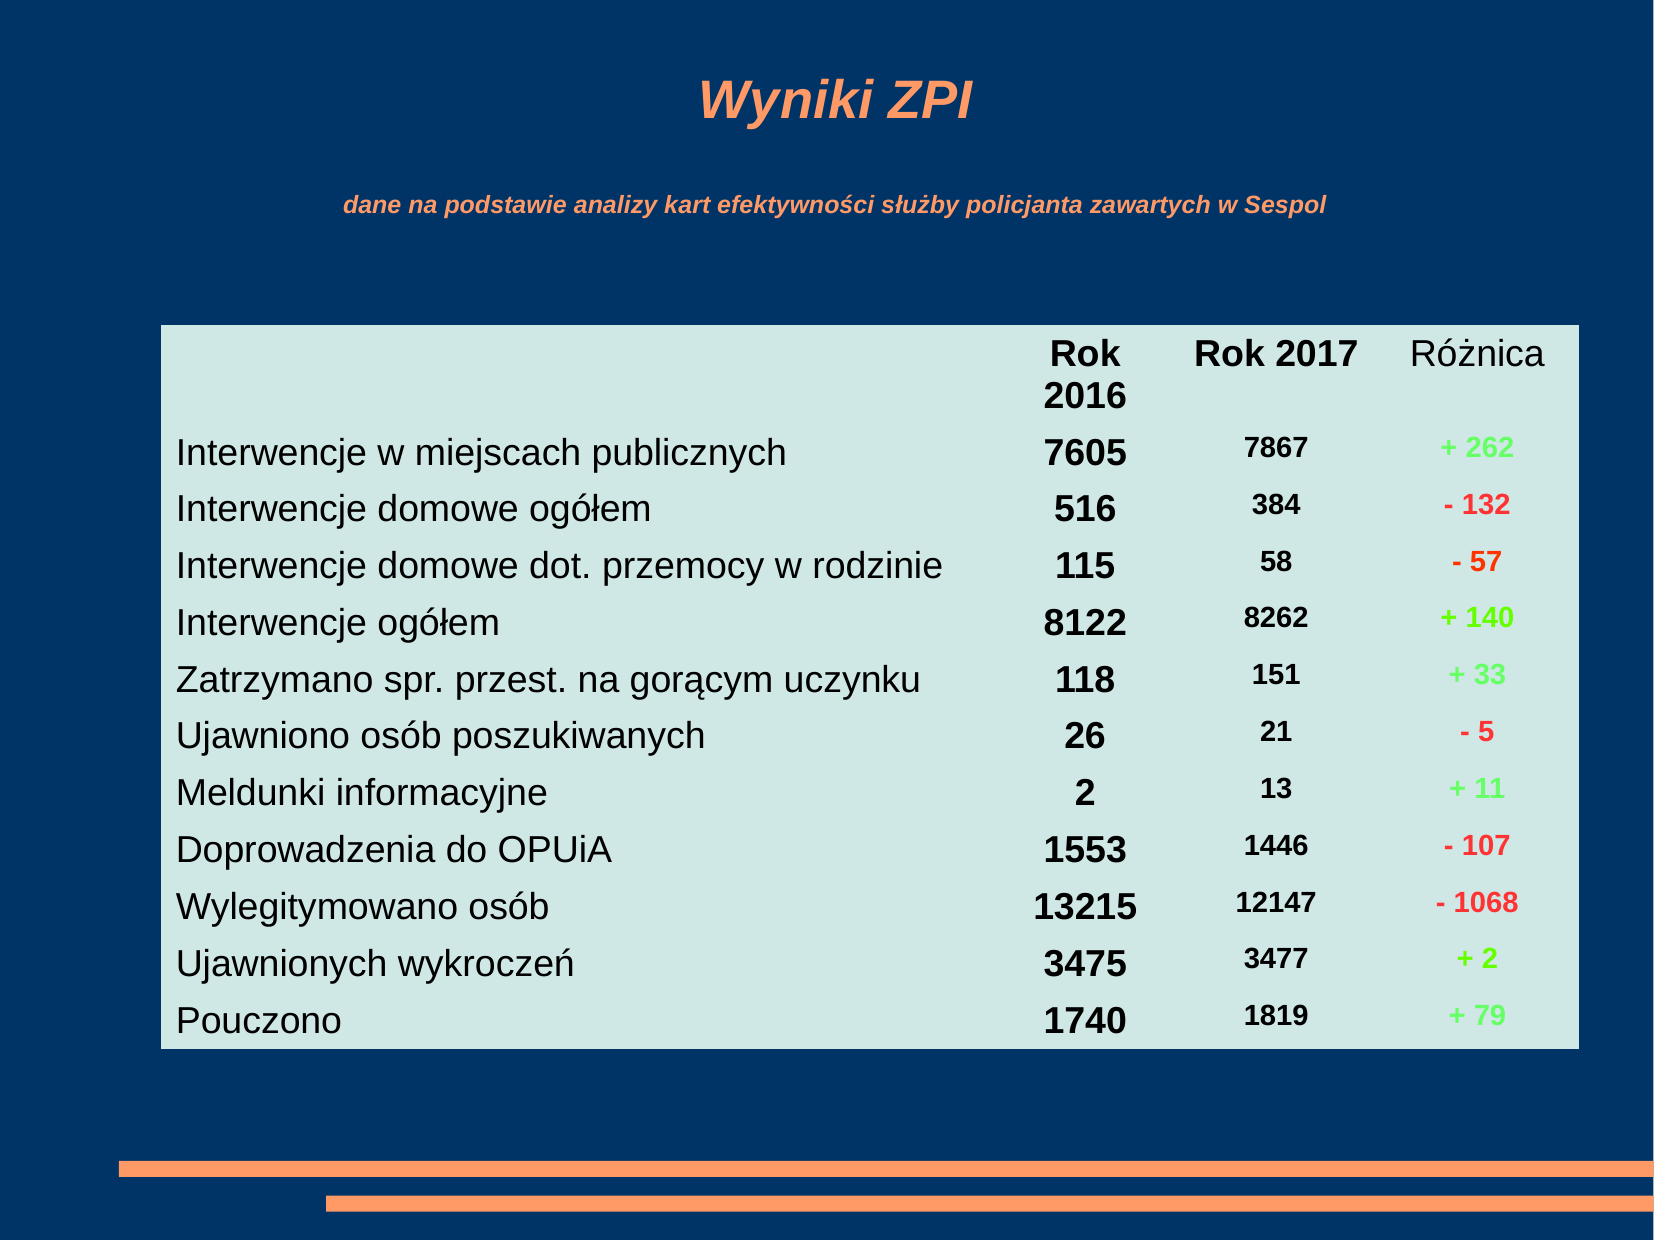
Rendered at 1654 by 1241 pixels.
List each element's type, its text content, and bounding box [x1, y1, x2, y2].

table_cell 1819 [1177, 992, 1375, 1049]
table_cell 26 [993, 708, 1177, 764]
table_header [161, 325, 993, 424]
table_cell - 1068 [1375, 878, 1579, 935]
table_cell Meldunki informacyjne [161, 764, 993, 821]
table_cell 151 [1177, 651, 1375, 708]
table_cell 13215 [993, 878, 1177, 935]
table_cell 1446 [1177, 821, 1375, 878]
table_cell Ujawniono osób poszukiwanych [161, 708, 993, 764]
table_cell 2 [993, 764, 1177, 821]
table_cell - 5 [1375, 708, 1579, 764]
table_cell - 107 [1375, 821, 1579, 878]
table_cell 1553 [993, 821, 1177, 878]
table_cell Interwencje domowe dot. przemocy w rodzinie [161, 537, 993, 594]
table_cell + 262 [1375, 424, 1579, 480]
table_cell 8122 [993, 594, 1177, 651]
table_cell 1740 [993, 992, 1177, 1049]
table_cell 58 [1177, 537, 1375, 594]
table_cell 516 [993, 480, 1177, 537]
table_header Różnica [1375, 325, 1579, 424]
table_cell Pouczono [161, 992, 993, 1049]
table_cell 3475 [993, 935, 1177, 992]
table_cell Wylegitymowano osób [161, 878, 993, 935]
table_cell Doprowadzenia do OPUiA [161, 821, 993, 878]
table_cell Zatrzymano spr. przest. na gorącym uczynku [161, 651, 993, 708]
table_cell + 11 [1375, 764, 1579, 821]
table_cell Interwencje domowe ogółem [161, 480, 993, 537]
table_header Rok 2016 [993, 325, 1177, 424]
table_cell - 57 [1375, 537, 1579, 594]
table_cell + 140 [1375, 594, 1579, 651]
table_cell + 33 [1375, 651, 1579, 708]
table_cell 12147 [1177, 878, 1375, 935]
table_header Rok 2017 [1177, 325, 1375, 424]
table_cell 118 [993, 651, 1177, 708]
table_cell 21 [1177, 708, 1375, 764]
title Wyniki ZPI dane na podstawie analizy kart efektywności służby policjanta zawartych w Sespol [129, 40, 1543, 249]
table_cell 115 [993, 537, 1177, 594]
table_cell 3477 [1177, 935, 1375, 992]
table_cell Ujawnionych wykroczeń [161, 935, 993, 992]
table_cell 8262 [1177, 594, 1375, 651]
table_cell 7605 [993, 424, 1177, 480]
table_cell 384 [1177, 480, 1375, 537]
table_cell + 2 [1375, 935, 1579, 992]
table_cell 13 [1177, 764, 1375, 821]
table_cell Interwencje ogółem [161, 594, 993, 651]
table_cell Interwencje w miejscach publicznych [161, 424, 993, 480]
table_cell + 79 [1375, 992, 1579, 1049]
table_cell 7867 [1177, 424, 1375, 480]
table_cell - 132 [1375, 480, 1579, 537]
